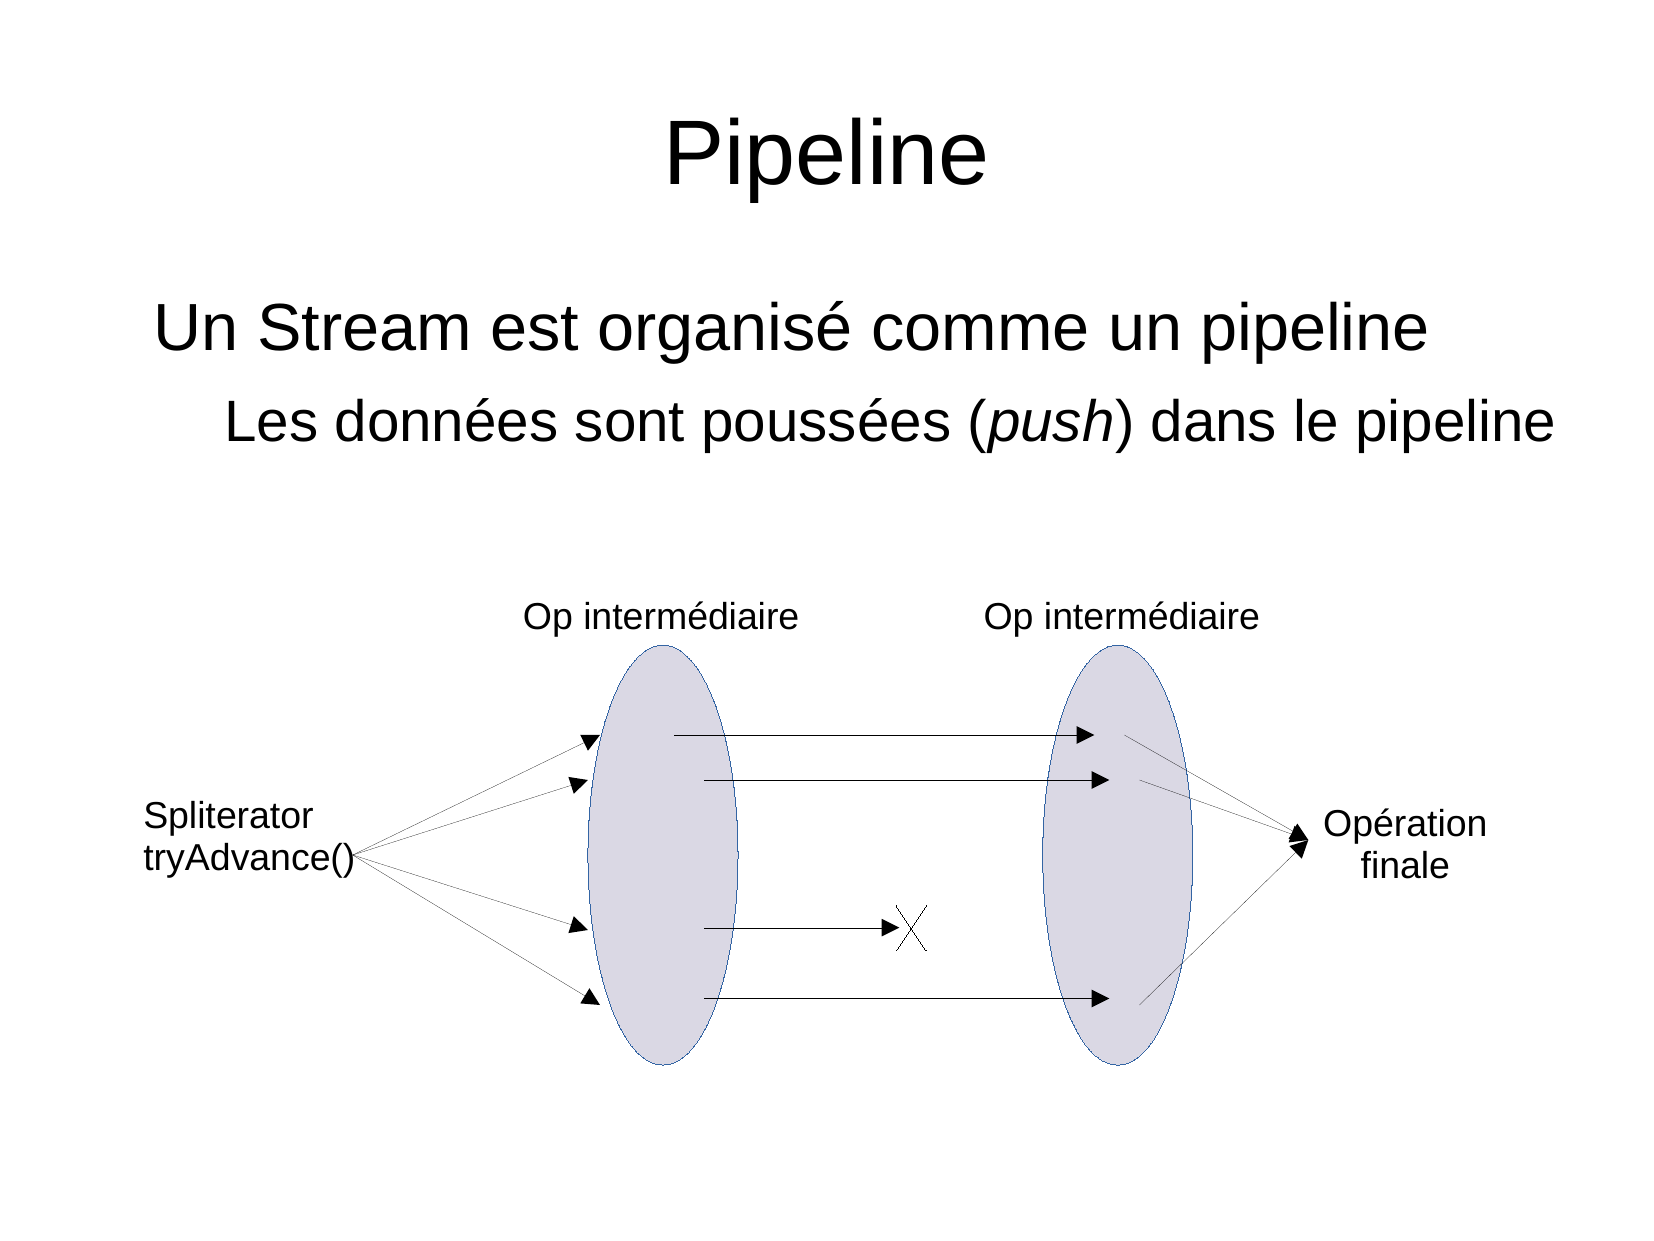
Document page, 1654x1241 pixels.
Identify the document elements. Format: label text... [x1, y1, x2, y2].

text_box Spliterator tryAdvance() [128, 786, 371, 886]
text_box Op intermédiaire [508, 588, 815, 646]
text_box Opération finale [1308, 795, 1503, 895]
text_box [587, 646, 739, 1066]
title Pipeline [82, 49, 1571, 257]
list Un Stream est organisé comme un pipeline Les données sont poussées (push) dans le pipeline [82, 290, 1571, 481]
text_box Op intermédiaire [968, 588, 1276, 646]
text_box [1042, 646, 1193, 1066]
